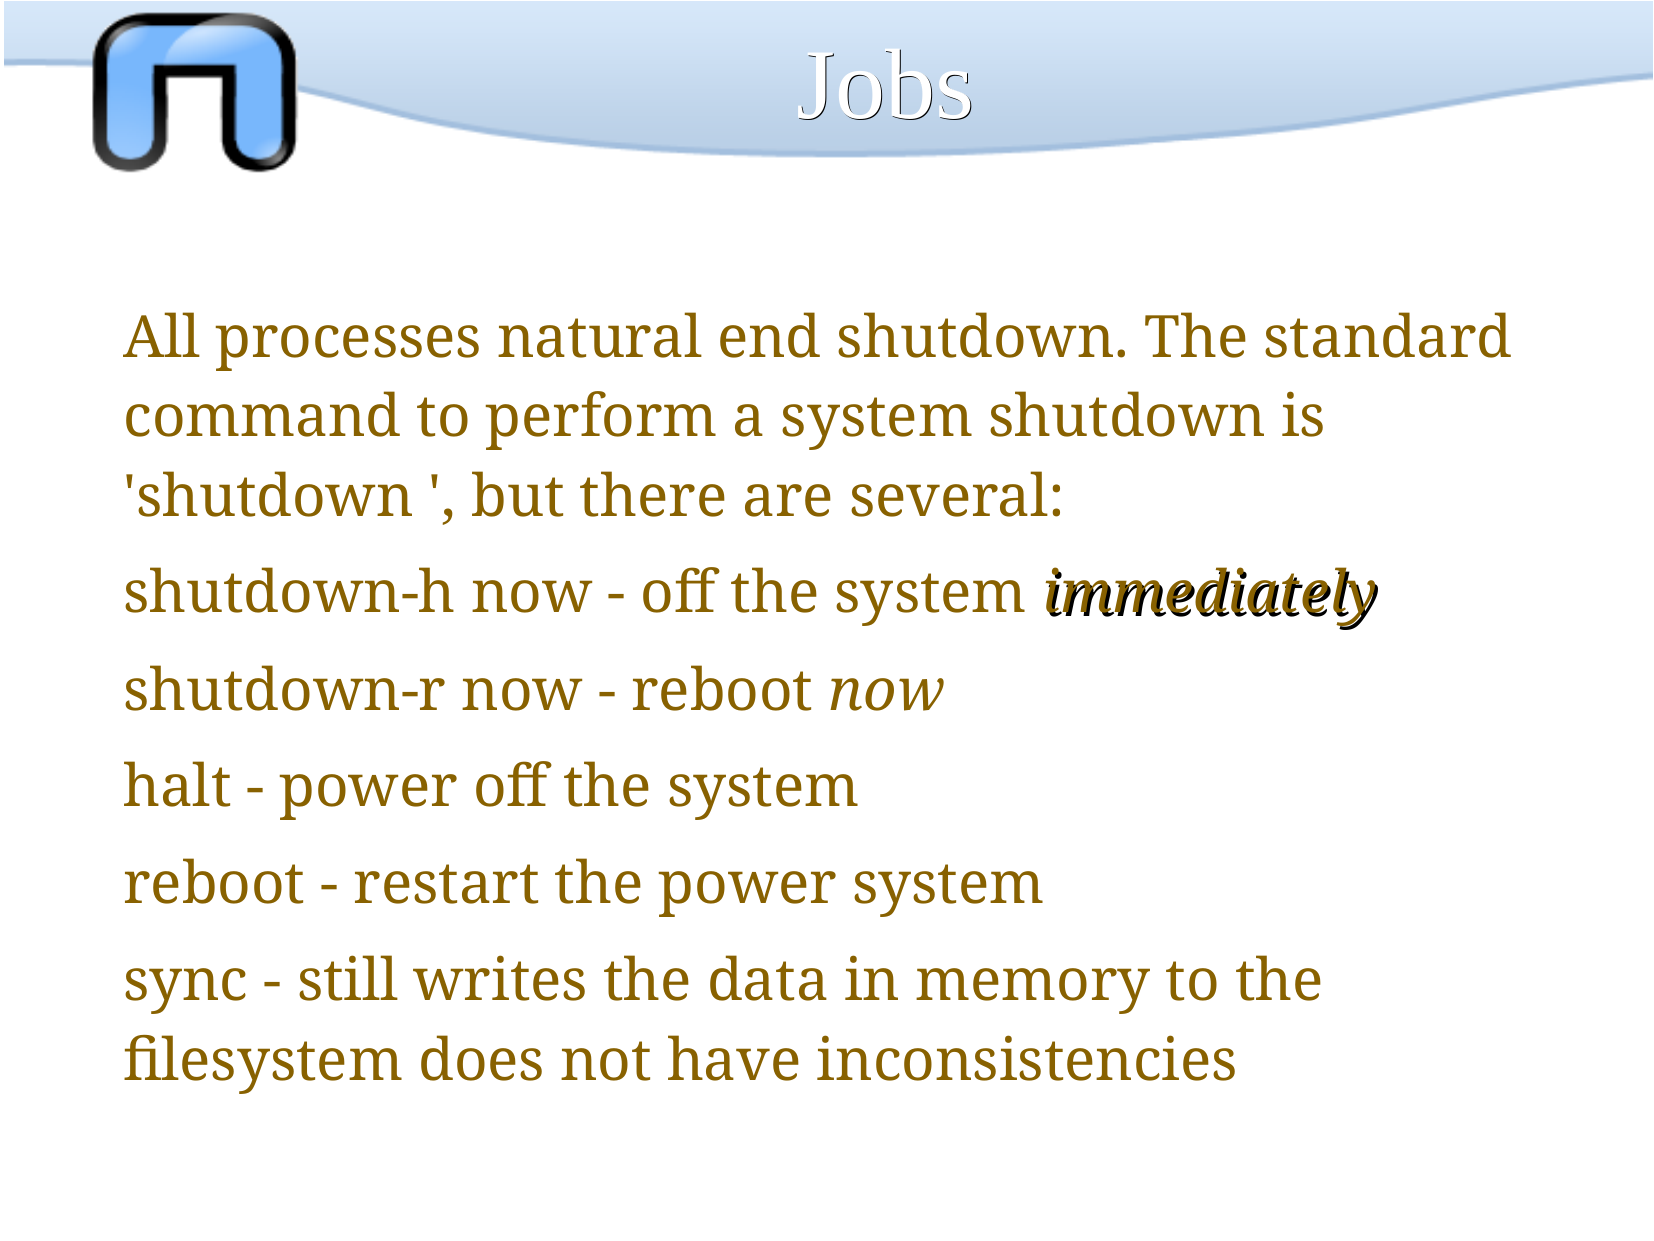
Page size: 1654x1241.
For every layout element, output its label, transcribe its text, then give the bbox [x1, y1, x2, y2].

text_box Jobs [531, 29, 1241, 266]
list All processes natural end shutdown. The standard command to perform a system shutdown is 'shutdown ', but there are several: shutdown-h now - off the system immediately shutdown-r now - reboot now halt - power off the system reboot - restart the power system sync - still writes the data in memory to the filesystem does not have inconsistencies [123, 295, 1536, 1077]
picture [0, 0, 1654, 1241]
